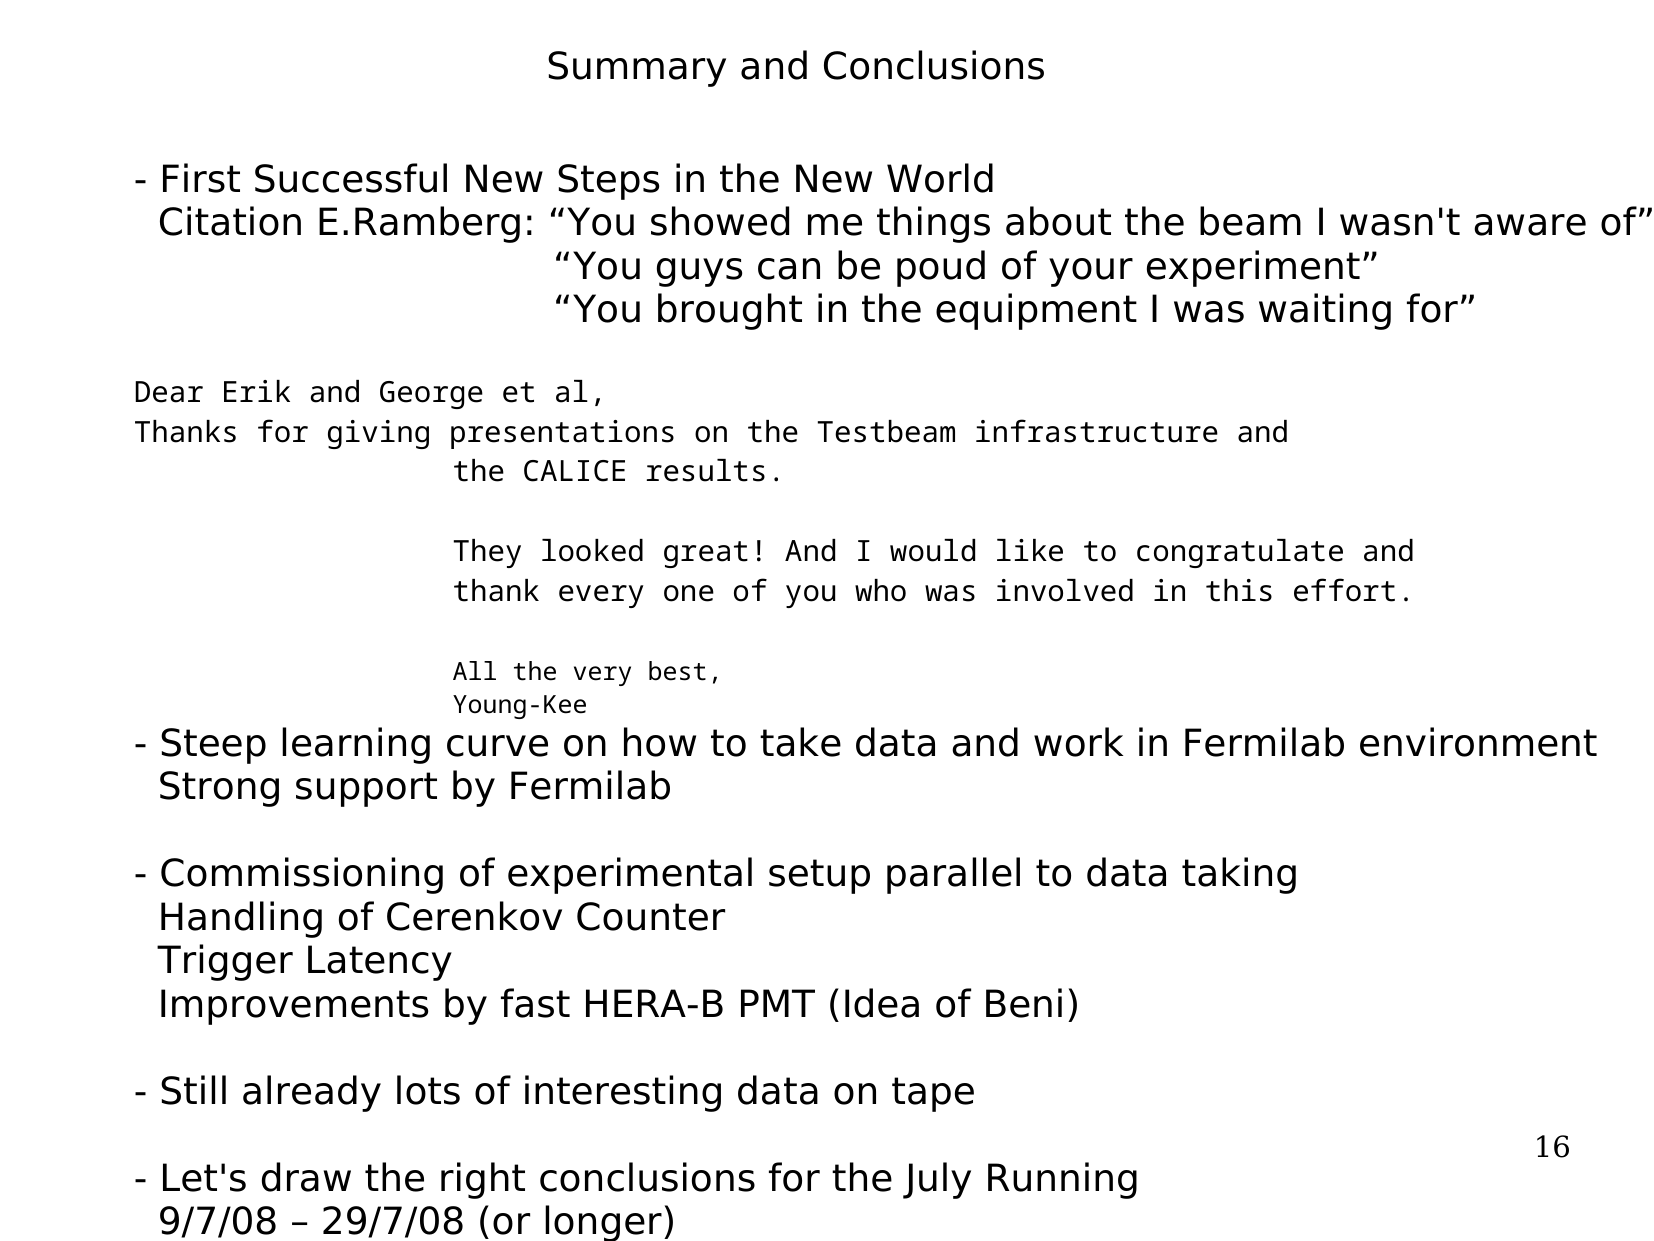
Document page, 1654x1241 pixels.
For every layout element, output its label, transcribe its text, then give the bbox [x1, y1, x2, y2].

text_box - First Successful New Steps in the New World Citation E.Ramberg: “You showed me things about the beam I wasn't aware of” “You guys can be poud of your experiment” “You brought in the equipment I was waiting for” Dear Erik and George et al, Thanks for giving presentations on the Testbeam infrastructure and the CALICE results. They looked great! And I would like to congratulate and thank every one of you who was involved in this effort. All the very best, Young-Kee - Steep learning curve on how to take data and work in Fermilab environment Strong support by Fermilab - Commissioning of experimental setup parallel to data taking Handling of Cerenkov Counter Trigger Latency Improvements by fast HERA-B PMT (Idea of Beni) - Still already lots of interesting data on tape - Let's draw the right conclusions for the July Running 9/7/08 – 29/7/08 (or longer) [119, 150, 1638, 1195]
text_box Summary and Conclusions [531, 37, 1051, 96]
